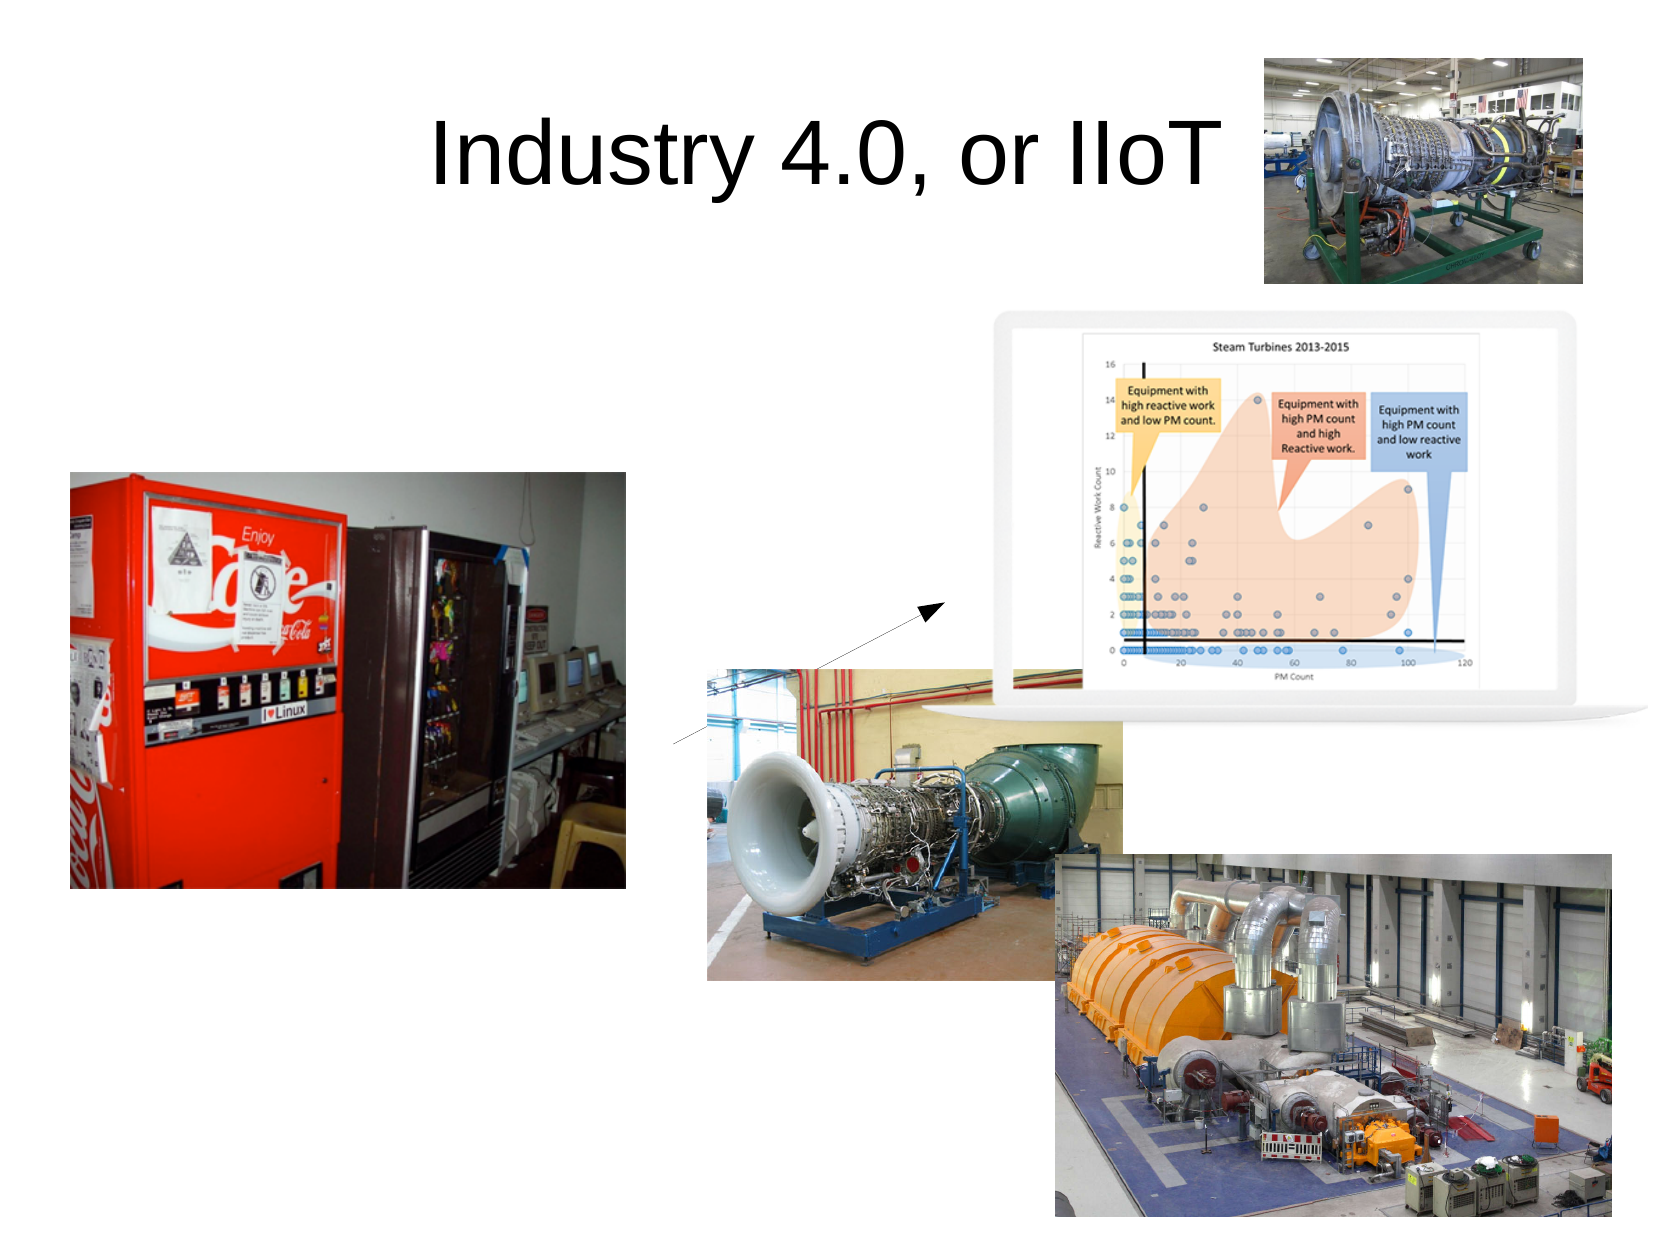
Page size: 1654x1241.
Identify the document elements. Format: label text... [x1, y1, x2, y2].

picture [707, 307, 1648, 1217]
picture [70, 472, 626, 889]
title Industry 4.0, or IIoT [82, 49, 1571, 257]
picture [1264, 58, 1583, 284]
